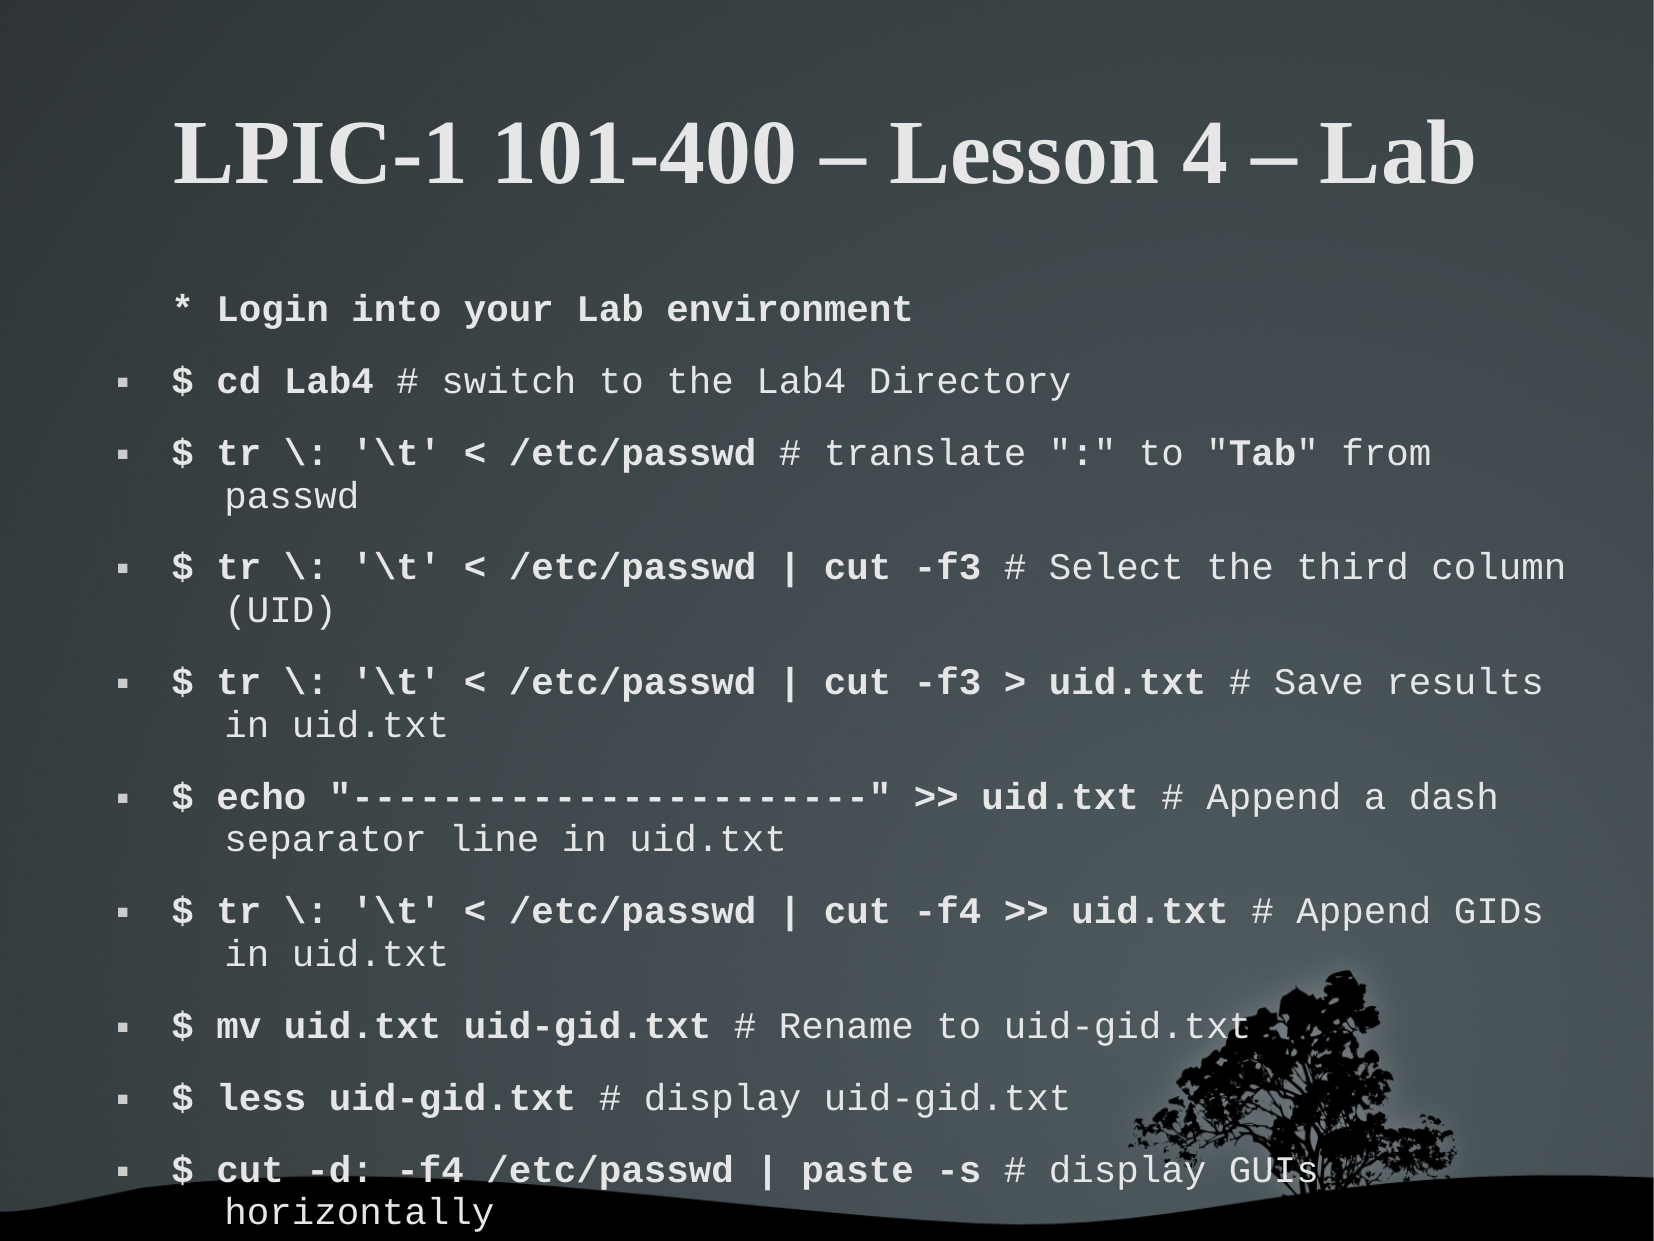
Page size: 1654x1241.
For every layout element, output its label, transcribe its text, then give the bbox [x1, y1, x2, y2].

title LPIC-1 101-400 – Lesson 4 – Lab [82, 49, 1571, 257]
list * Login into your Lab environment $ cd Lab4 # switch to the Lab4 Directory $ tr \: '\t' < /etc/passwd # translate ":" to "Tab" from passwd $ tr \: '\t' < /etc/passwd | cut -f3 # Select the third column (UID) $ tr \: '\t' < /etc/passwd | cut -f3 > uid.txt # Save results in uid.txt $ echo "-----------------------" >> uid.txt # Append a dash separator line in uid.txt $ tr \: '\t' < /etc/passwd | cut -f4 >> uid.txt # Append GIDs in uid.txt $ mv uid.txt uid-gid.txt # Rename to uid-gid.txt $ less uid-gid.txt # display uid-gid.txt $ cut -d: -f4 /etc/passwd | paste -s # display GUIs horizontally $ cut -d: -f4 /etc/passwd | paste -s -d+ # Use "+" as delimeter $ cut -d: -f4 /etc/passwd | paste -s -d+ | bc # add then up! [82, 290, 1571, 1203]
picture [0, 0, 1654, 1241]
